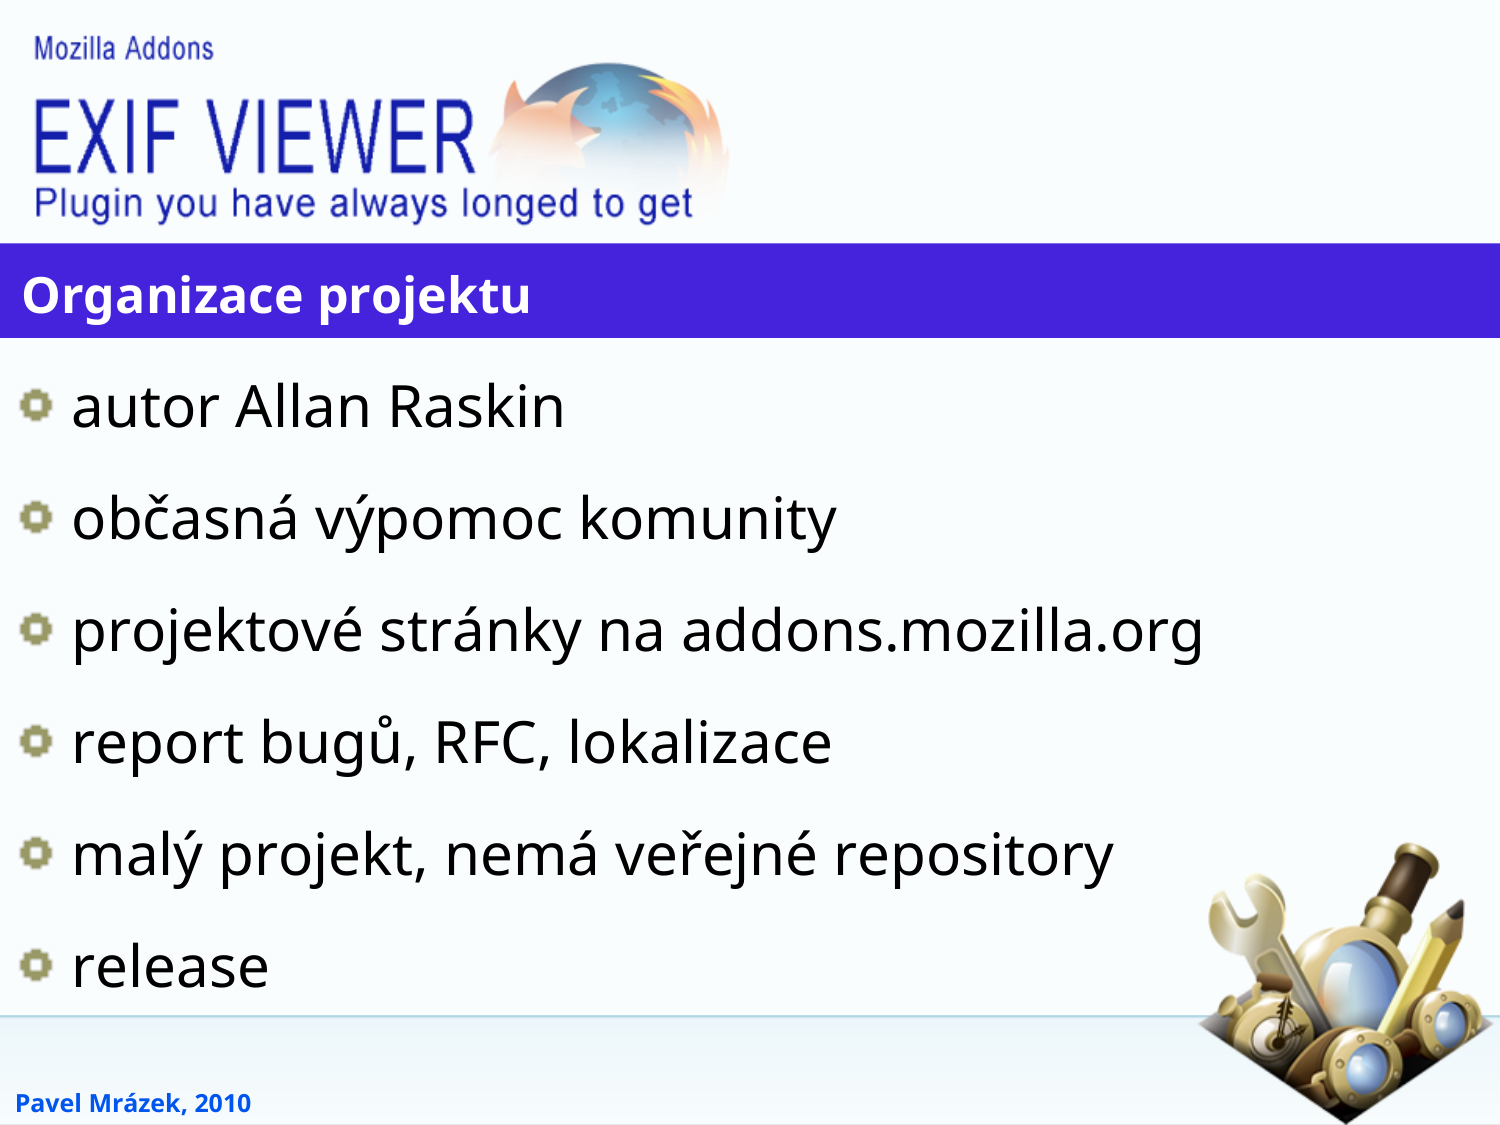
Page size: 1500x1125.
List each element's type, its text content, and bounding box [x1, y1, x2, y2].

text_box Pavel Mrázek, 2010 [0, 1079, 414, 1125]
text_box autor Allan Raskin občasná výpomoc komunity projektové stránky na addons.mozilla.org report bugů, RFC, lokalizace malý projekt, nemá veřejné repository release [0, 361, 1500, 1008]
picture [29, 30, 739, 231]
picture [14, 383, 57, 426]
picture [0, 1008, 1500, 1125]
text_box Organizace projektu [6, 255, 561, 331]
picture [14, 831, 57, 874]
text_box [0, 243, 1500, 338]
picture [14, 607, 57, 650]
picture [14, 495, 57, 538]
picture [14, 943, 57, 986]
picture [14, 719, 57, 762]
